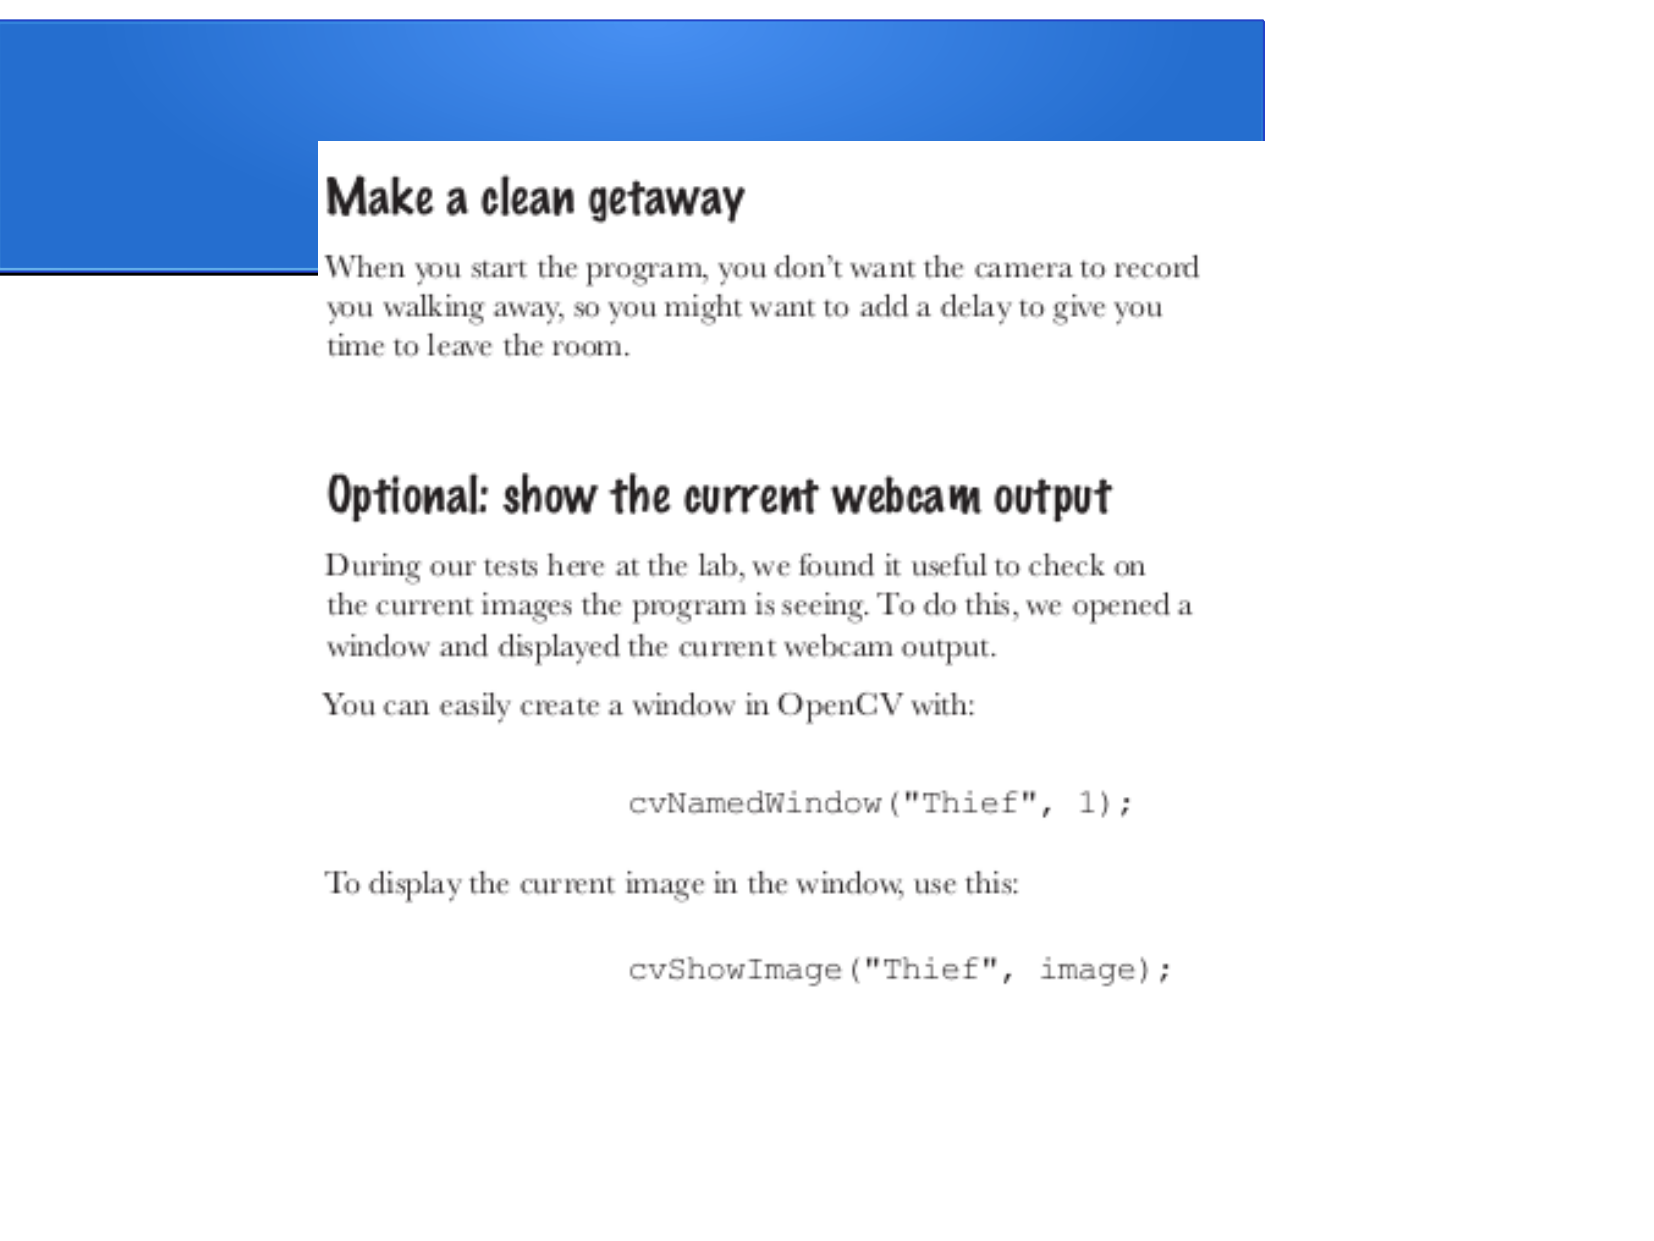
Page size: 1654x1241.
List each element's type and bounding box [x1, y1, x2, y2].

picture [318, 141, 1276, 1087]
